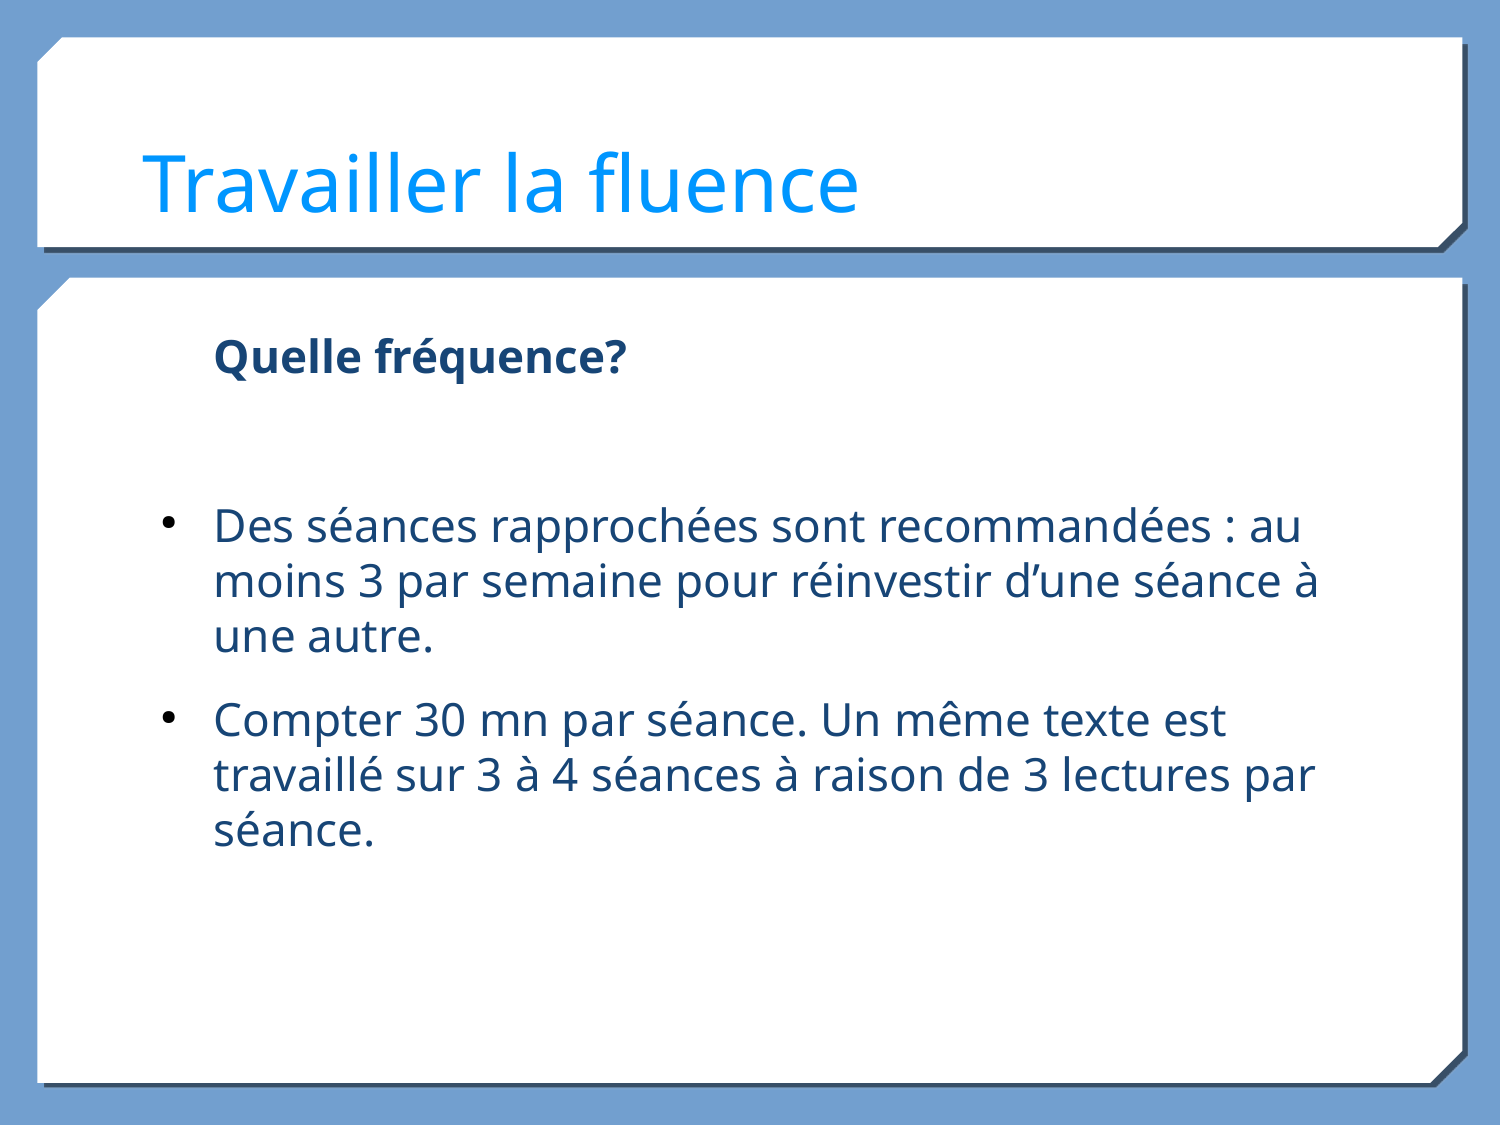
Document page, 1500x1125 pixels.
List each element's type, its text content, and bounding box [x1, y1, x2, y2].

list Quelle fréquence? Des séances rapprochées sont recommandées : au moins 3 par semaine pour réinvestir d’une séance à une autre. Compter 30 mn par séance. Un même texte est travaillé sur 3 à 4 séances à raison de 3 lectures par séance. [127, 319, 1372, 978]
title Travailler la fluence [127, 48, 1372, 236]
